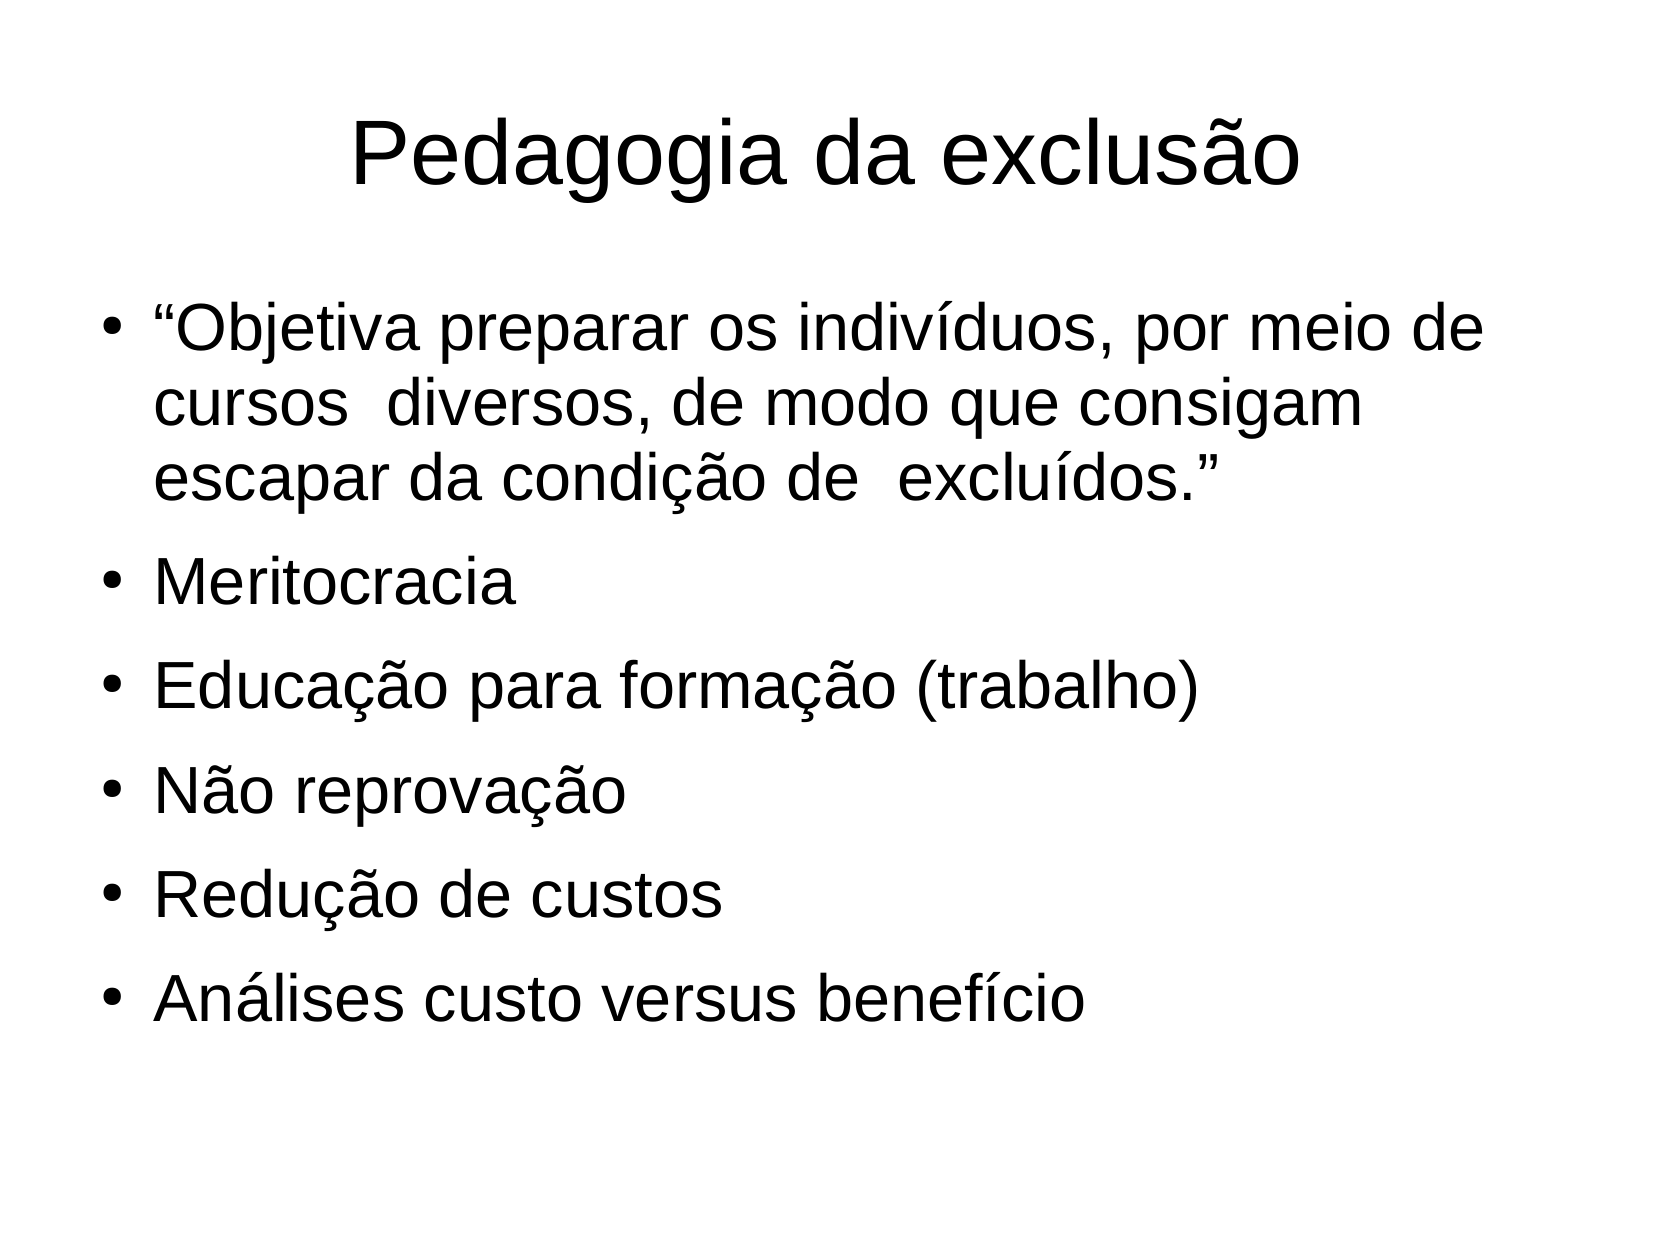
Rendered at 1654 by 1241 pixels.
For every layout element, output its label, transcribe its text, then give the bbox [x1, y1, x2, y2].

title Pedagogia da exclusão [82, 49, 1571, 257]
list “Objetiva preparar os indivíduos, por meio de cursos diversos, de modo que consigam escapar da condição de excluídos.” Meritocracia Educação para formação (trabalho) Não reprovação Redução de custos Análises custo versus benefício [82, 290, 1571, 1037]
